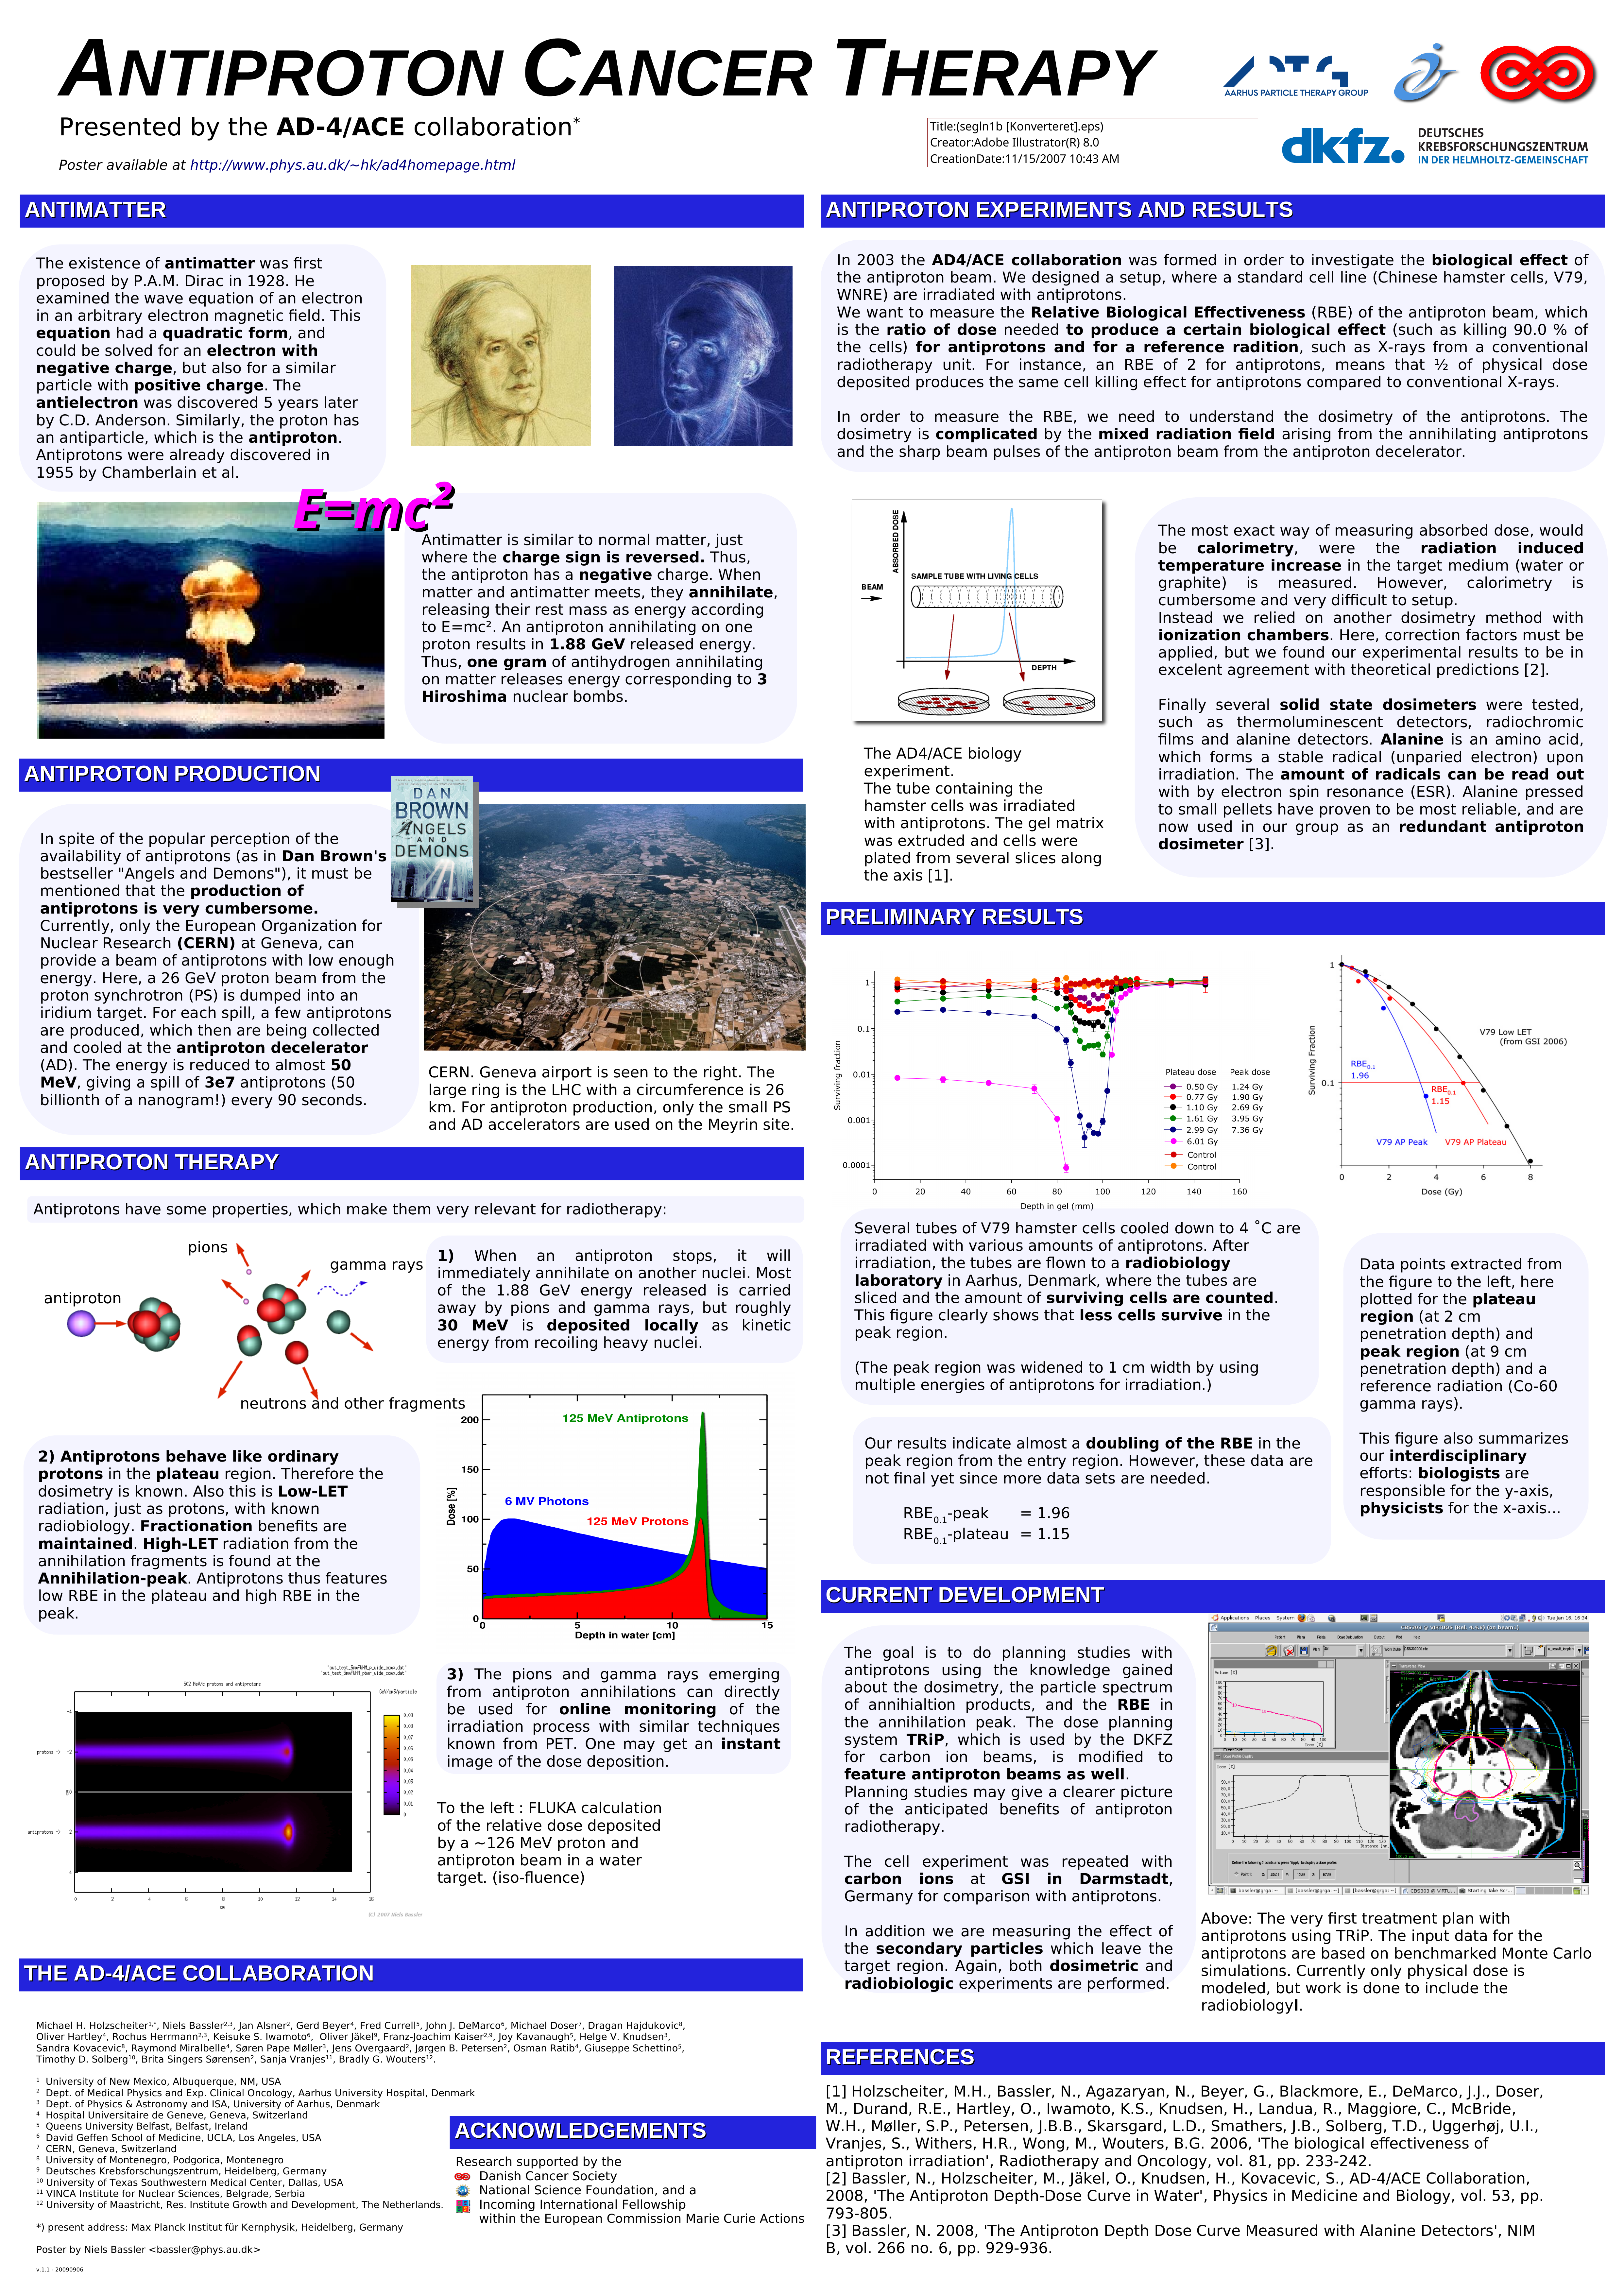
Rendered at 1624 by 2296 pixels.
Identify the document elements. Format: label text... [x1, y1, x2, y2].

text_box Our results indicate almost a doubling of the RBE in the peak region from the entry region. However, these data are not final yet since more data sets are needed. RBE0.1-peak = 1.96 RBE0.1-plateau = 1.15 [853, 1417, 1331, 1564]
text_box PRELIMINARY RESULTS [821, 902, 1605, 935]
text_box In 2003 the AD4/ACE collaboration was formed in order to investigate the biological effect of the antiproton beam. We designed a setup, where a standard cell line (Chinese hamster cells, V79, WNRE) are irradiated with antiprotons. We want to measure the Relative Biological Effectiveness (RBE) of the antiproton beam, which is the ratio of dose needed to produce a certain biological effect (such as killing 90.0 % of the cells) for antiprotons and for a reference radition, such as X-rays from a conventional radiotherapy unit. For instance, an RBE of 2 for antiprotons, means that ½ of physical dose deposited produces the same cell killing effect for antiprotons compared to conventional X-rays. In order to measure the RBE, we need to understand the dosimetry of the antiprotons. The dosimetry is complicated by the mixed radiation field arising from the annihilating antiprotons and the sharp beam pulses of the antiproton beam from the antiproton decelerator. [821, 240, 1605, 472]
picture [1222, 56, 1368, 96]
text_box pions [183, 1236, 233, 1259]
text_box Research supported by the Danish Cancer Society National Science Foundation, and a Incoming International Fellowship within the European Commission Marie Curie Actions [451, 2152, 816, 2229]
text_box 1) When an antiproton stops, it will immediately annihilate on another nuclei. Most of the 1.88 GeV energy released is carried away by pions and gamma rays, but roughly 30 MeV is deposited locally as kinetic energy from recoiling heavy nuclei. [426, 1235, 803, 1363]
picture [849, 497, 1111, 729]
text_box ANTIPROTON CANCER THERAPY Presented by the AD-4/ACE collaboration* Poster available at http://www.phys.au.dk/~hk/ad4homepage.html [54, 19, 1252, 239]
picture [391, 776, 473, 902]
text_box antiproton [39, 1287, 127, 1312]
text_box Michael H. Holzscheiter1,*, Niels Bassler2,3, Jan Alsner2, Gerd Beyer4, Fred Currell5, John J. DeMarco6, Michael Doser7, Dragan Hajdukovic8, Oliver Hartley4, Rochus Herrmann2,3, Keisuke S. Iwamoto6, Oliver Jäkel9, Franz-Joachim Kaiser2,9, Joy Kavanaugh5, Helge V. Knudsen3, Sandra Kovacevic8, Raymond Miralbelle4, Søren Pape Møller3, Jens Overgaard2, Jørgen B. Petersen2, Osman Ratib4, Giuseppe Schettino5, Timothy D. Solberg10, Brita Singers Sørensen2, Sanja Vranjes11, Bradly G. Wouters12. 1 University of New Mexico, Albuquerque, NM, USA 2 Dept. of Medical Physics and Exp. Clinical Oncology, Aarhus University Hospital, Denmark 3 Dept. of Physics & Astronomy and ISA, University of Aarhus, Denmark 4 Hospital Universitaire de Geneve, Geneva, Switzerland 5 Queens University Belfast, Belfast, Ireland 6 David Geffen School of Medicine, UCLA, Los Angeles, USA 7 CERN, Geneva, Switzerland 8 University of Montenegro, Podgorica, Montenegro 9 Deutsches Krebsforschungszentrum, Heidelberg, Germany 10 University of Texas Southwestern Medical Center, Dallas, USA 11 VINCA Institute for Nuclear Sciences, Belgrade, Serbia 12 University of Maastricht, Res. Institute Growth and Development, The Netherlands. *) present address: Max Planck Institut für Kernphysik, Heidelberg, Germany Poster by Niels Bassler <bassler@phys.au.dk> v.1.1 - 20090906 [31, 2018, 712, 2222]
text_box Several tubes of V79 hamster cells cooled down to 4 ˚C are irradiated with various amounts of antiprotons. After irradiation, the tubes are flown to a radiobiology laboratory in Aarhus, Denmark, where the tubes are sliced and the amount of surviving cells are counted. This figure clearly shows that less cells survive in the peak region. (The peak region was widened to 1 cm width by using multiple energies of antiprotons for irradiation.) [840, 1208, 1319, 1405]
text_box ANTIMATTER [20, 195, 804, 228]
picture [424, 804, 806, 1051]
text_box The existence of antimatter was first proposed by P.A.M. Dirac in 1928. He examined the wave equation of an electron in an arbitrary electron magnetic field. This equation had a quadratic form, and could be solved for an electron with negative charge, but also for a similar particle with positive charge. The antielectron was discovered 5 years later by C.D. Anderson. Similarly, the proton has an antiparticle, which is the antiproton. Antiprotons were already discovered in 1955 by Chamberlain et al. [19, 244, 386, 492]
picture [926, 117, 1258, 167]
picture [832, 951, 1270, 1210]
text_box [1] Holzscheiter, M.H., Bassler, N., Agazaryan, N., Beyer, G., Blackmore, E., DeMarco, J.J., Doser, M., Durand, R.E., Hartley, O., Iwamoto, K.S., Knudsen, H., Landua, R., Maggiore, C., McBride, W.H., Møller, S.P., Petersen, J.B.B., Skarsgard, L.D., Smathers, J.B., Solberg, T.D., Uggerhøj, U.I., Vranjes, S., Withers, H.R., Wong, M., Wouters, B.G. 2006, 'The biological effectiveness of antiproton irradiation', Radiotherapy and Oncology, vol. 81, pp. 233-242. [2] Bassler, N., Holzscheiter, M., Jäkel, O., Knudsen, H., Kovacevic, S., AD-4/ACE Collaboration, 2008, 'The Antiproton Depth-Dose Curve in Water', Physics in Medicine and Biology, vol. 53, pp. 793-805. [3] Bassler, N. 2008, 'The Antiproton Depth Dose Curve Measured with Alanine Detectors', NIM B, vol. 266 no. 6, pp. 929-936. [821, 2080, 1558, 2277]
picture [23, 1657, 424, 1920]
picture [411, 265, 591, 446]
text_box gamma rays [325, 1253, 429, 1276]
picture [1307, 955, 1576, 1196]
text_box The goal is to do planning studies with antiprotons using the knowledge gained about the dosimetry, the particle spectrum of annihialtion products, and the RBE in the annihilation peak. The dose planning system TRiP, which is used by the DKFZ for carbon ion beams, is modified to feature antiproton beams as well. Planning studies may give a clearer picture of the anticipated benefits of antiproton radiotherapy. The cell experiment was repeated with carbon ions at GSI in Darmstadt, Germany for comparison with antiprotons. In addition we are measuring the effect of the secondary particles which leave the target region. Again, both dosimetric and radiobiologic experiments are performed. [821, 1625, 1196, 1994]
picture [455, 2184, 470, 2198]
picture [456, 2200, 470, 2213]
text_box neutrons and other fragments [235, 1392, 471, 1415]
text_box ANTIPROTON EXPERIMENTS AND RESULTS [821, 195, 1605, 228]
text_box CERN. Geneva airport is seen to the right. The large ring is the LHC with a circumference is 26 km. For antiproton production, only the small PS and AD accelerators are used on the Meyrin site. [424, 1061, 811, 1137]
text_box Antimatter is similar to normal matter, just where the charge sign is reversed. Thus, the antiproton has a negative charge. When matter and antimatter meets, they annihilate, releasing their rest mass as energy according to E=mc². An antiproton annihilating on one proton results in 1.88 GeV released energy. Thus, one gram of antihydrogen annihilating on matter releases energy corresponding to 3 Hiroshima nuclear bombs. [404, 493, 797, 744]
picture [1282, 127, 1589, 164]
text_box In spite of the popular perception of the availability of antiprotons (as in Dan Brown's bestseller "Angels and Demons"), it must be mentioned that the production of antiprotons is very cumbersome. Currently, only the European Organization for Nuclear Research (CERN) at Geneva, can provide a beam of antiprotons with low enough energy. Here, a 26 GeV proton beam from the proton synchrotron (PS) is dumped into an iridium target. For each spill, a few antiprotons are produced, which then are being collected and cooled at the antiproton decelerator (AD). The energy is reduced to almost 50 MeV, giving a spill of 3e7 antiprotons (50 billionth of a nanogram!) every 90 seconds. [19, 804, 419, 1135]
picture [67, 1243, 373, 1400]
text_box ANTIPROTON PRODUCTION [19, 759, 803, 792]
picture [454, 2173, 471, 2181]
picture [614, 266, 793, 446]
text_box 3) The pions and gamma rays emerging from antiproton annihilations can directly be used for online monitoring of the irradiation process with similar techniques known from PET. One may get an instant image of the dose deposition. [436, 1662, 791, 1774]
text_box The most exact way of measuring absorbed dose, would be calorimetry, were the radiation induced temperature increase in the target medium (water or graphite) is measured. However, calorimetry is cumbersome and very difficult to setup. Instead we relied on another dosimetry method with ionization chambers. Here, correction factors must be applied, but we found our experimental results to be in excelent agreement with theoretical predictions [2]. Finally several solid state dosimeters were tested, such as thermoluminescent detectors, radiochromic films and alanine detectors. Alanine is an amino acid, which forms a stable radical (unparied electron) upon irradiation. The amount of radicals can be read out with by electron spin resonance (ESR). Alanine pressed to small pellets have proven to be most reliable, and are now used in our group as an redundant antiproton dosimeter [3]. [1135, 497, 1608, 878]
text_box ACKNOWLEDGEMENTS [450, 2116, 816, 2149]
text_box 2) Antiprotons behave like ordinary protons in the plateau region. Therefore the dosimetry is known. Also this is Low-LET radiation, just as protons, with known radiobiology. Fractionation benefits are maintained. High-LET radiation from the annihilation fragments is found at the Annihilation-peak. Antiprotons thus features low RBE in the plateau and high RBE in the peak. [23, 1435, 420, 1635]
text_box ANTIPROTON THERAPY [20, 1147, 804, 1180]
text_box E=mc² [288, 468, 496, 565]
text_box The AD4/ACE biology experiment. The tube containing the hamster cells was irradiated with antiprotons. The gel matrix was extruded and cells were plated from several slices along the axis [1]. [859, 743, 1111, 887]
text_box Antiprotons have some properties, which make them very relevant for radiotherapy: [27, 1196, 804, 1223]
text_box CURRENT DEVELOPMENT [821, 1580, 1605, 1613]
text_box Data points extracted from the figure to the left, here plotted for the plateau region (at 2 cm penetration depth) and peak region (at 9 cm penetration depth) and a reference radiation (Co-60 gamma rays). This figure also summarizes our interdisciplinary efforts: biologists are responsible for the y-axis, physicists for the x-axis... [1343, 1233, 1589, 1540]
picture [37, 502, 385, 739]
picture [1208, 1614, 1589, 1895]
text_box Above: The very first treatment plan with antiprotons using TRiP. The input data for the antiprotons are based on benchmarked Monte Carlo simulations. Currently only physical dose is modeled, but work is done to include the radiobiologyl. [1196, 1907, 1605, 2021]
picture [436, 1372, 795, 1654]
picture [1478, 43, 1600, 106]
text_box REFERENCES [821, 2042, 1605, 2075]
text_box To the left : FLUKA calculation of the relative dose deposited by a ~126 MeV proton and antiproton beam in a water target. (iso-fluence) [432, 1797, 674, 1889]
text_box THE AD-4/ACE COLLABORATION [19, 1958, 803, 1992]
picture [1392, 42, 1462, 105]
